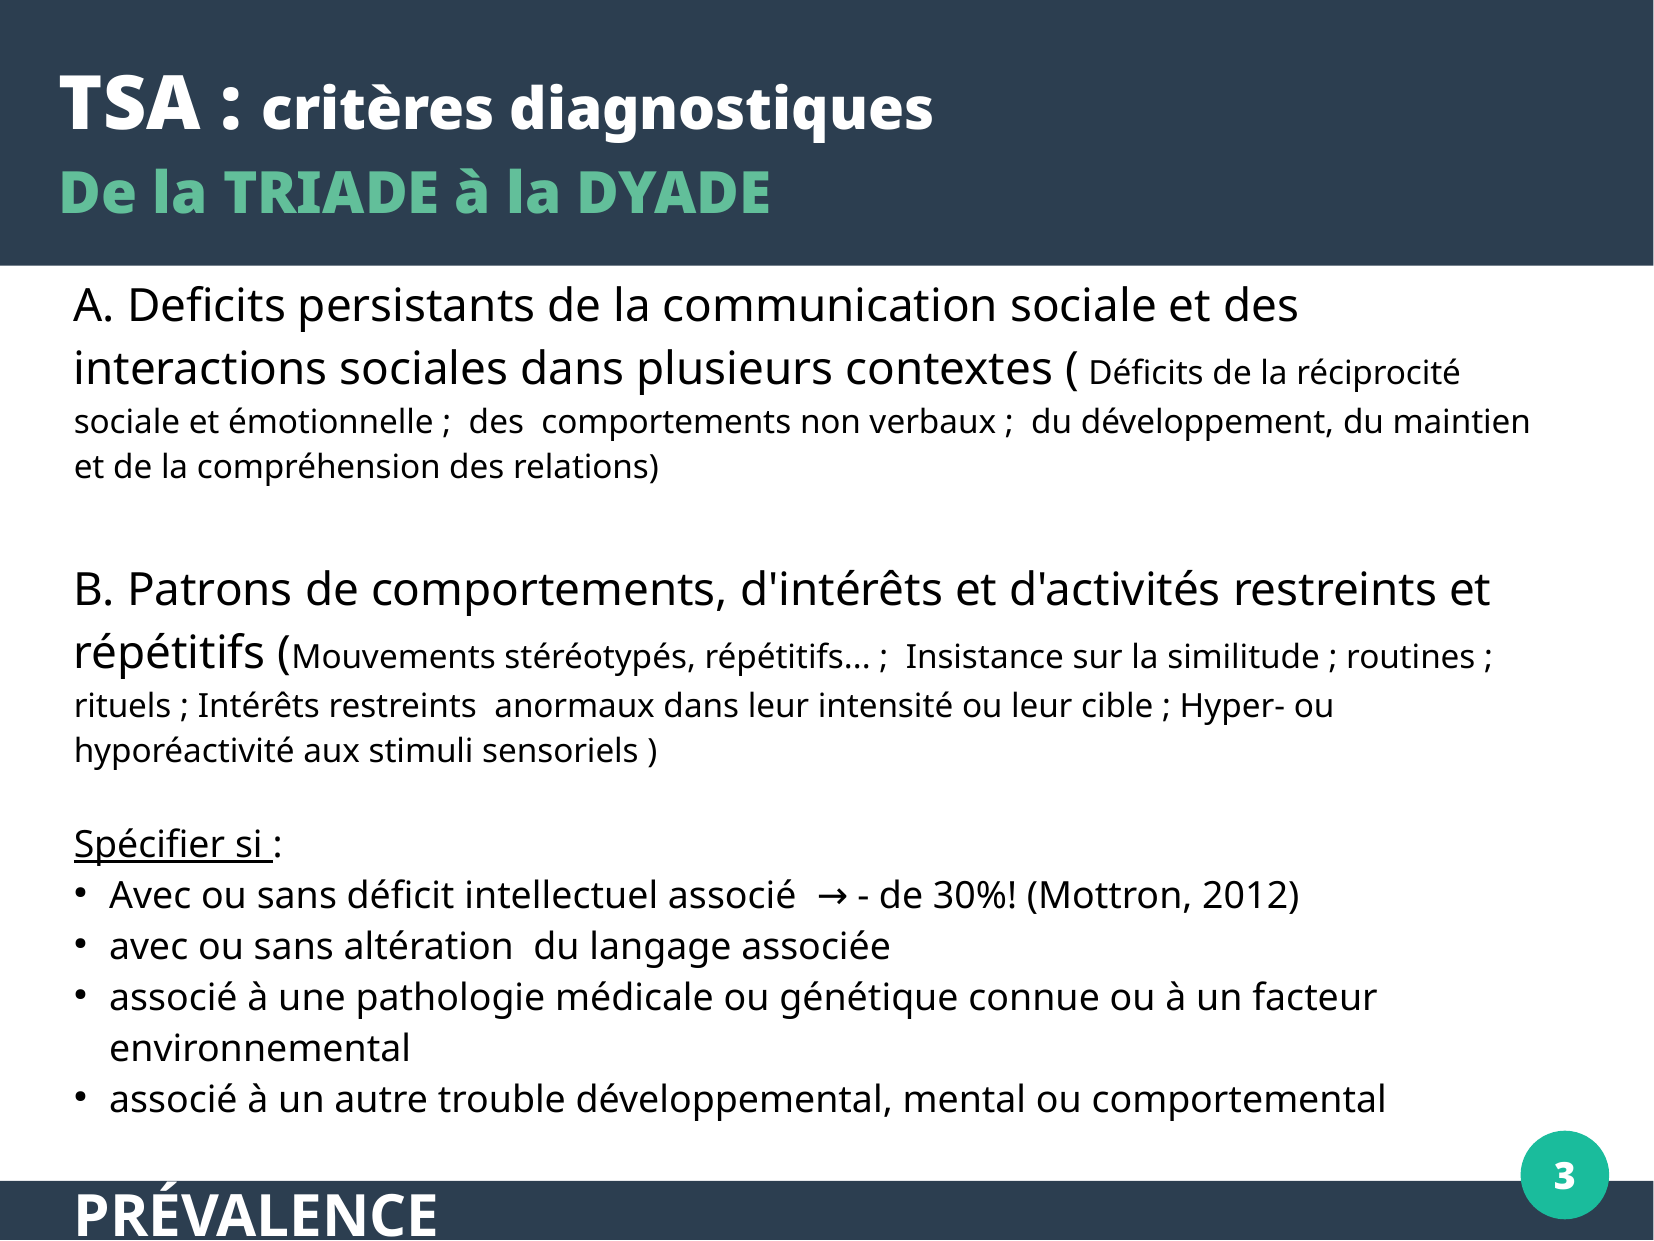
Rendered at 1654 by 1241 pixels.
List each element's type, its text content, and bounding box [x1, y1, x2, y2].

title TSA : critères diagnostiques De la TRIADE à la DYADE [58, 49, 1595, 207]
text_box A. Deficits persistants de la communication sociale et des interactions sociales dans plusieurs contextes ( Déficits de la réciprocité sociale et émotionnelle ; des comportements non verbaux ; du développement, du maintien et de la compréhension des relations) B. Patrons de comportements, d'intérêts et d'activités restreints et répétitifs (Mouvements stéréotypés, répétitifs... ; Insistance sur la similitude ; routines ; rituels ; Intérêts restreints anormaux dans leur intensité ou leur cible ; Hyper- ou hyporéactivité aux stimuli sensoriels ) Spécifier si : Avec ou sans déficit intellectuel associé → - de 30%! (Mottron, 2012) avec ou sans altération du langage associée associé à une pathologie médicale ou génétique connue ou à un facteur environnemental associé à un autre trouble développemental, mental ou comportemental PRÉVALENCE 1 % de la population sex ratio : 1G pour 4F, voire 1G pour 12 F dans le haut du SA → Pourquoi ces différences ?? [58, 265, 1576, 1241]
